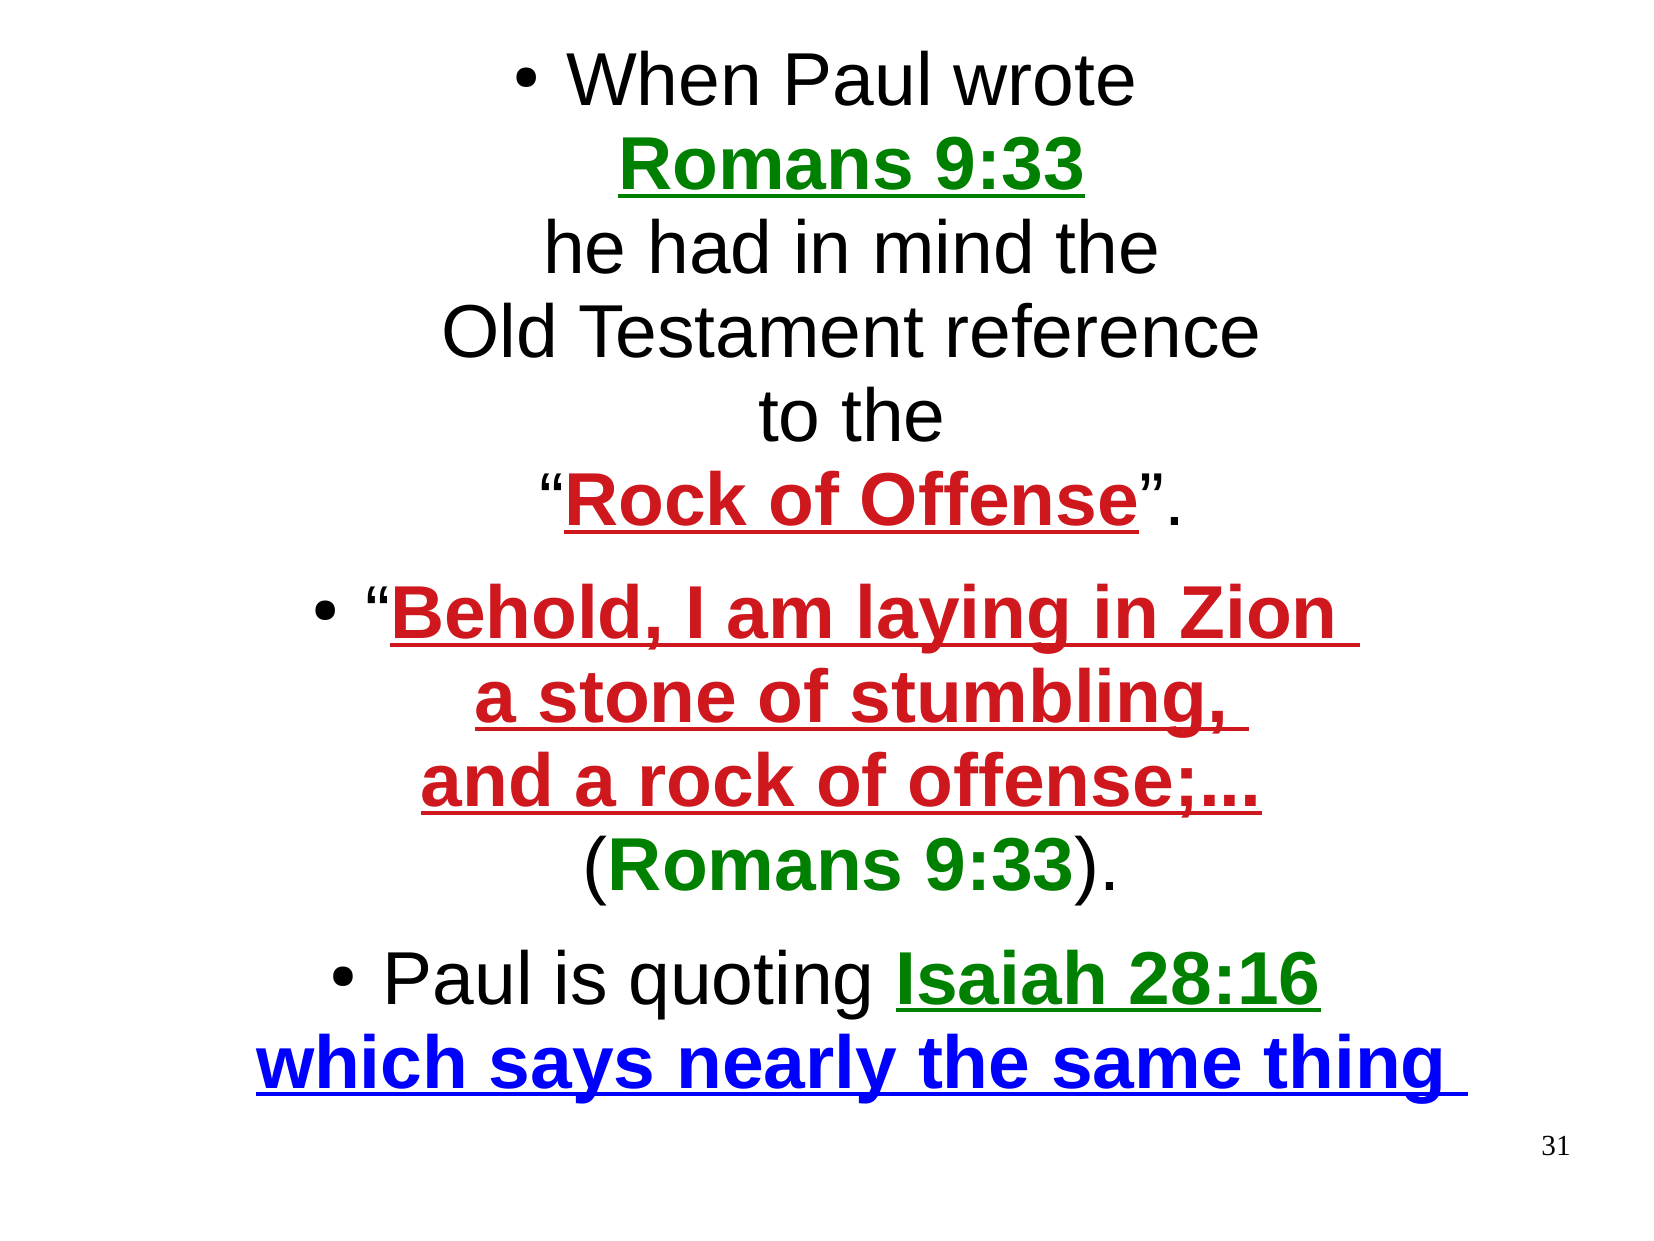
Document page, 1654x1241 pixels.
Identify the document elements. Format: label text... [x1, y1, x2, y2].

list When Paul wrote Romans 9:33 he had in mind the Old Testament reference to the “Rock of Offense”. “Behold, I am laying in Zion a stone of stumbling, and a rock of offense;... (Romans 9:33). Paul is quoting Isaiah 28:16 which says nearly the same thing [82, 37, 1571, 1109]
